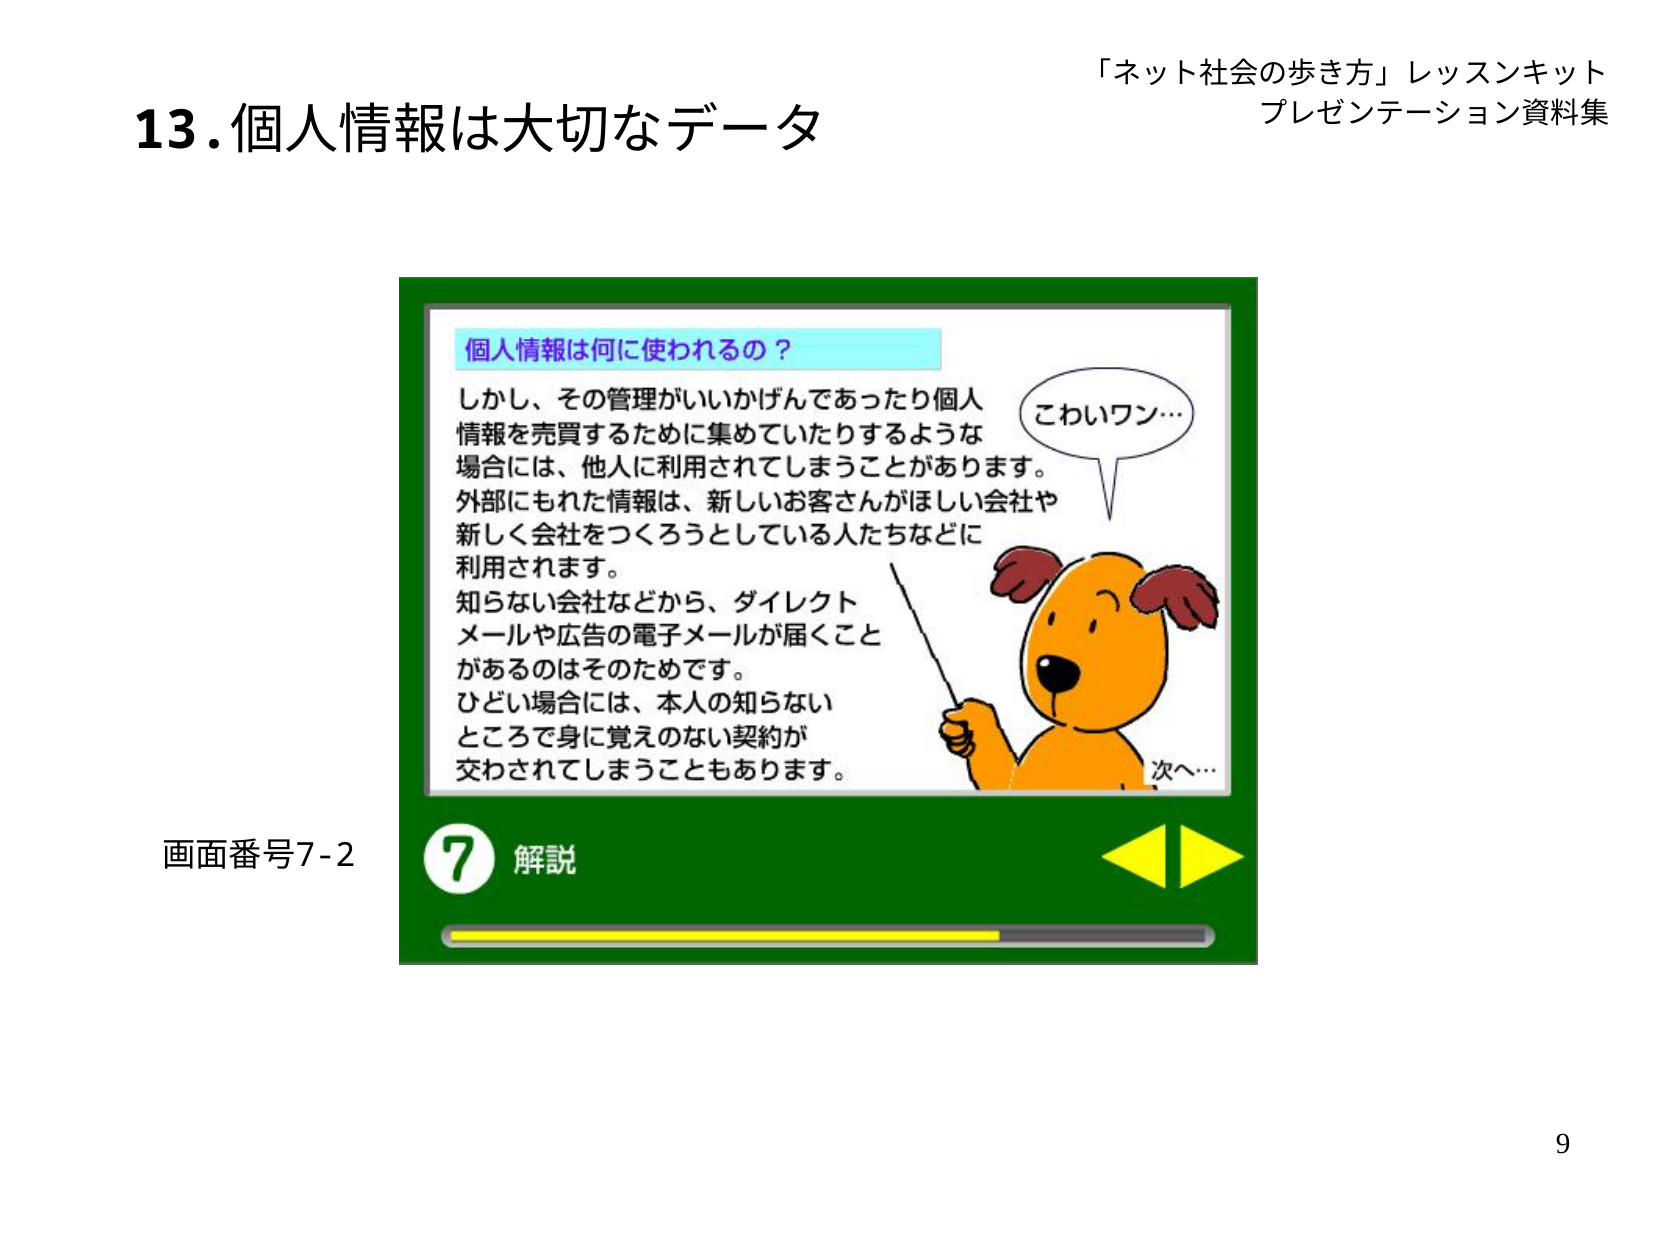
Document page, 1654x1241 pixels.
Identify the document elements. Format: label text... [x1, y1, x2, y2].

picture [399, 277, 1258, 965]
text_box 「ネット社会の歩き方」レッスンキット プレゼンテーション資料集 [1062, 44, 1625, 139]
text_box 画面番号7-2 [147, 826, 384, 882]
text_box 13.個人情報は大切なデータ [118, 88, 1241, 169]
